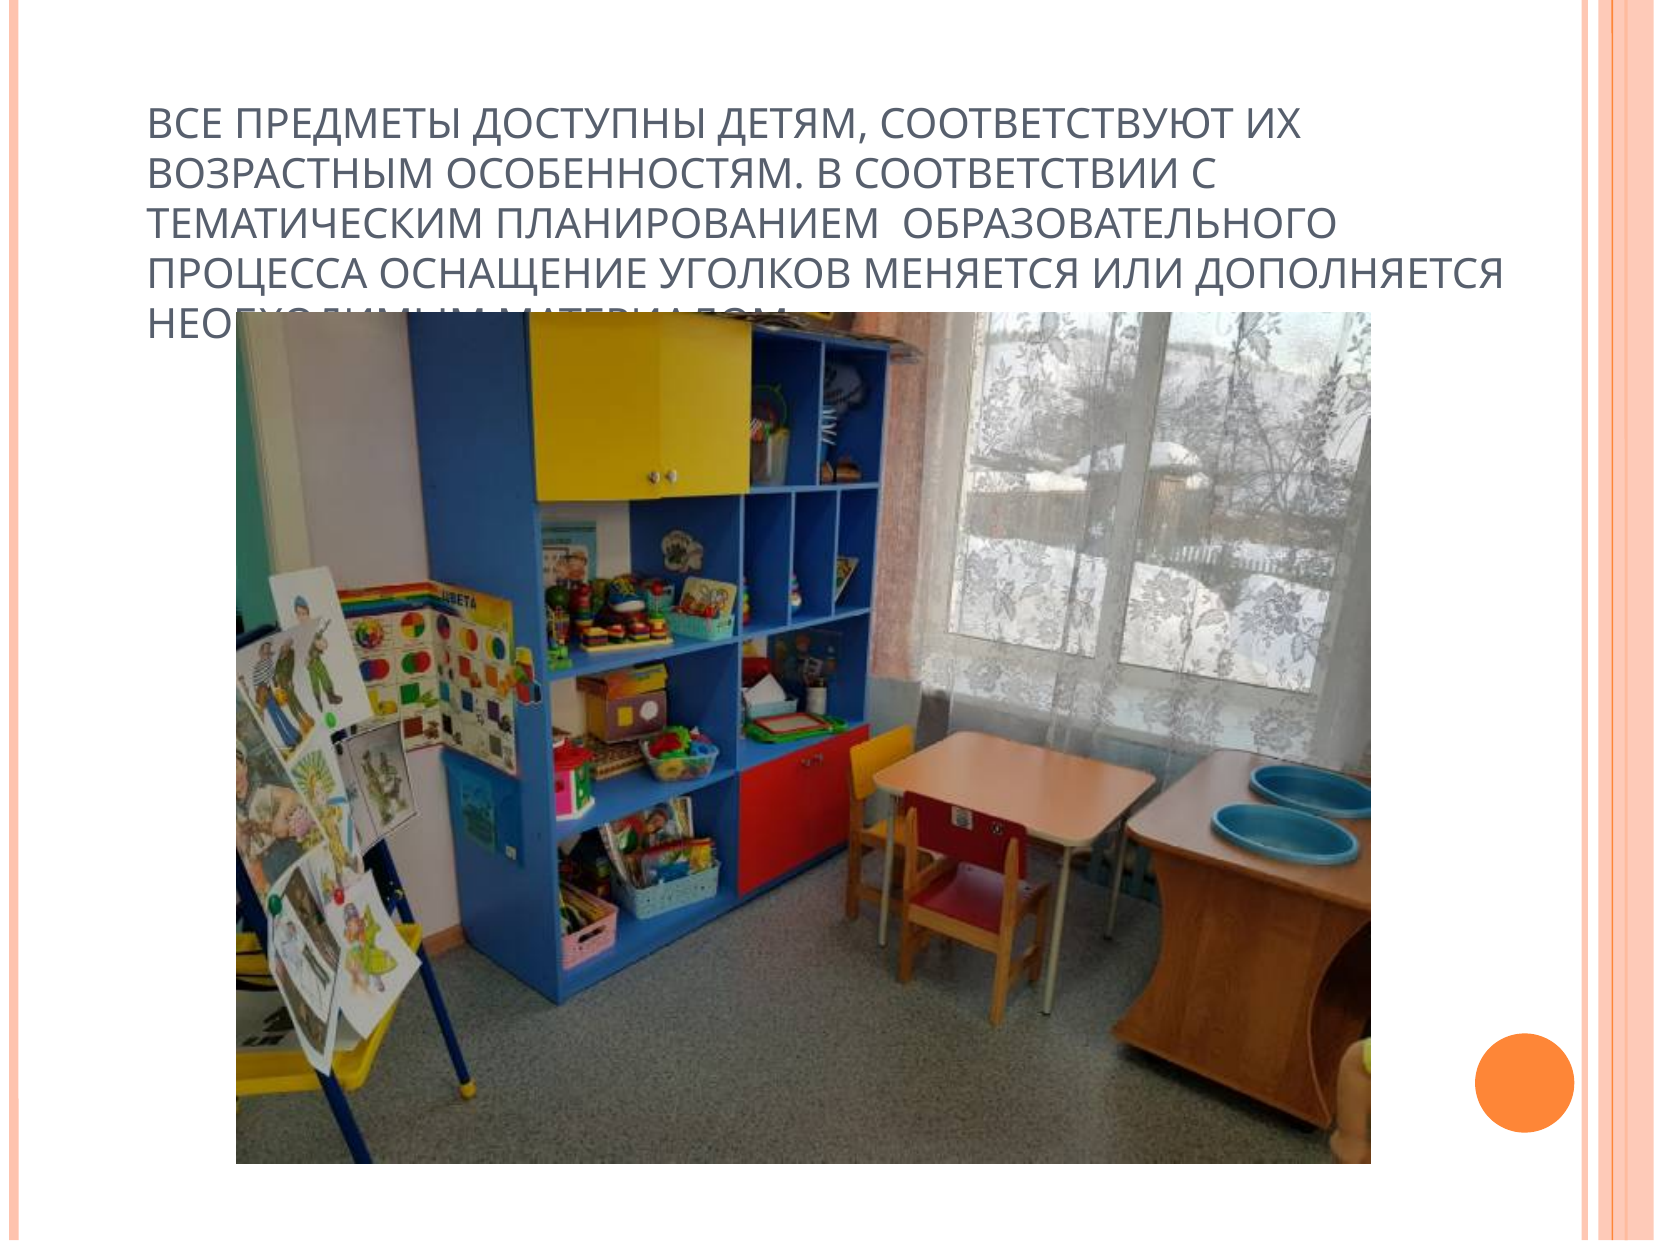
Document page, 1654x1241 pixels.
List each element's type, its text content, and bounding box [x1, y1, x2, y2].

title Все предметы доступны детям, соответствуют их возрастным особенностям. В соответствии с тематическим планированием образовательного процесса оснащение уголков меняется или дополняется необходимым материалом. [129, 88, 1536, 349]
picture [236, 312, 1371, 1164]
